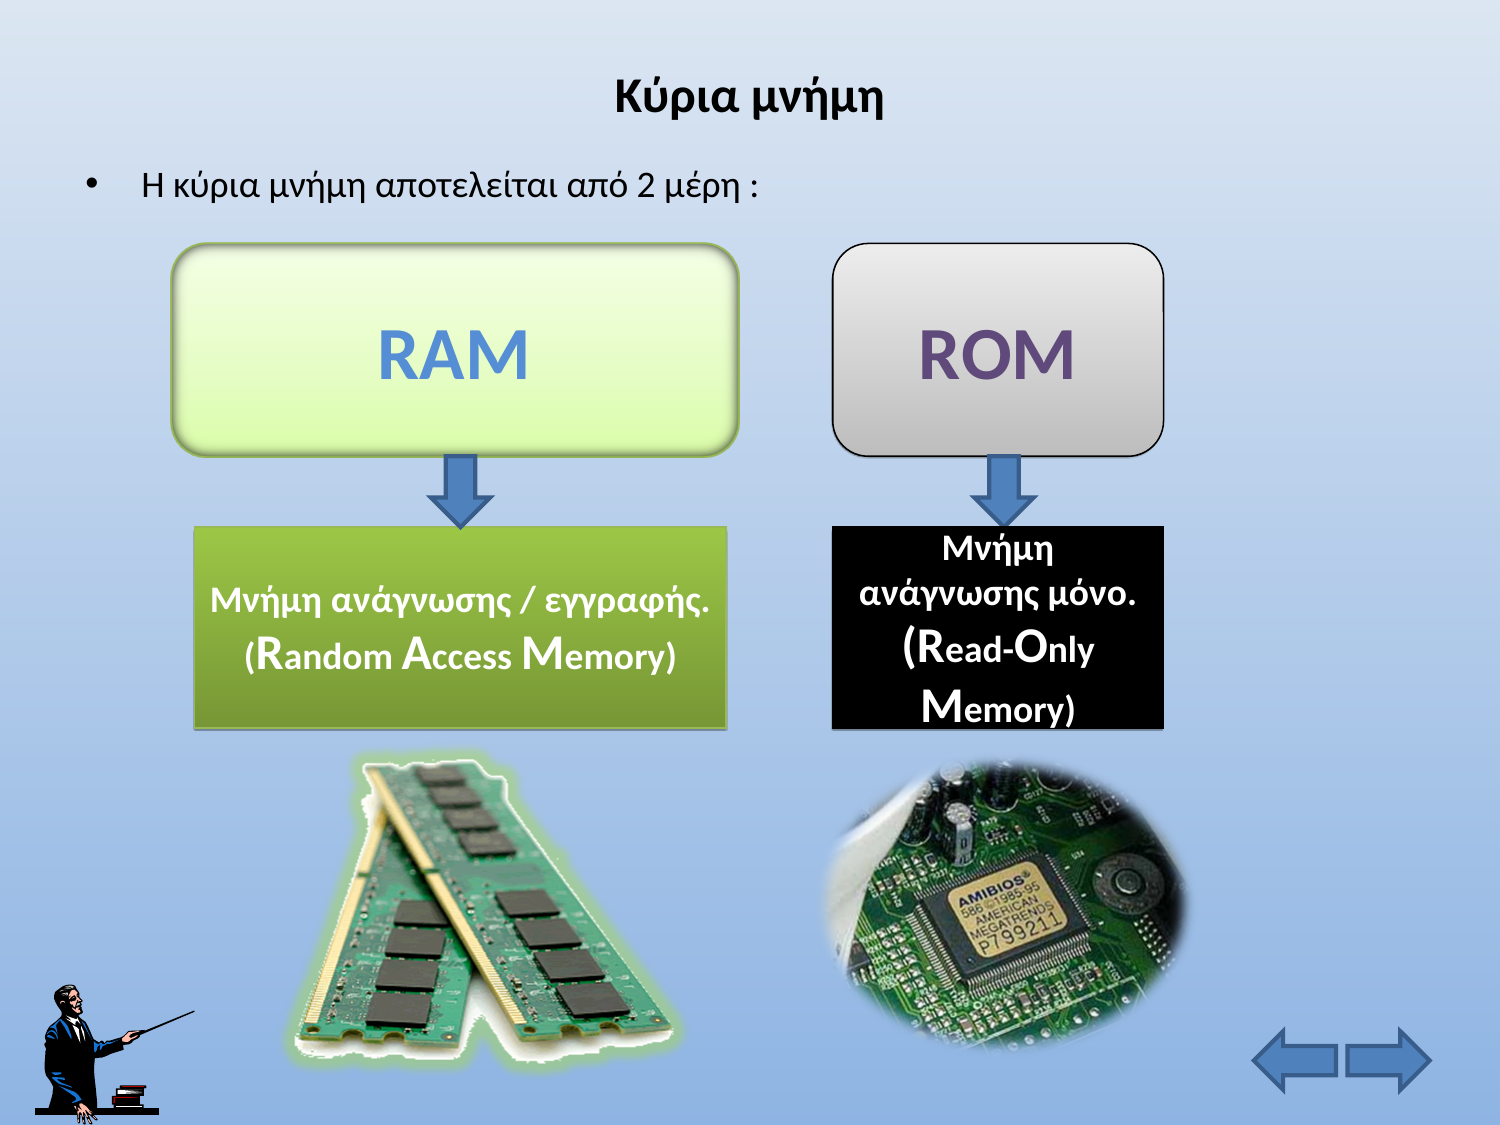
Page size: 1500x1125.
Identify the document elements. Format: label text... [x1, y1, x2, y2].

text_box Μνήμη ανάγνωσης / εγγραφής. (Random Access Memory) [194, 527, 727, 703]
title Κύρια μνήμη [75, 45, 1426, 141]
picture [808, 749, 1201, 1061]
text_box Μνήμη ανάγνωσης μόνο. (Read-Only Memory) [832, 527, 1164, 728]
list Η κύρια μνήμη αποτελείται από 2 μέρη : [70, 152, 1421, 221]
picture [192, 703, 775, 1106]
text_box [974, 456, 1034, 527]
text_box [430, 456, 491, 528]
picture [169, 241, 741, 459]
text_box RAM [181, 253, 728, 446]
text_box ROM [832, 243, 1164, 457]
